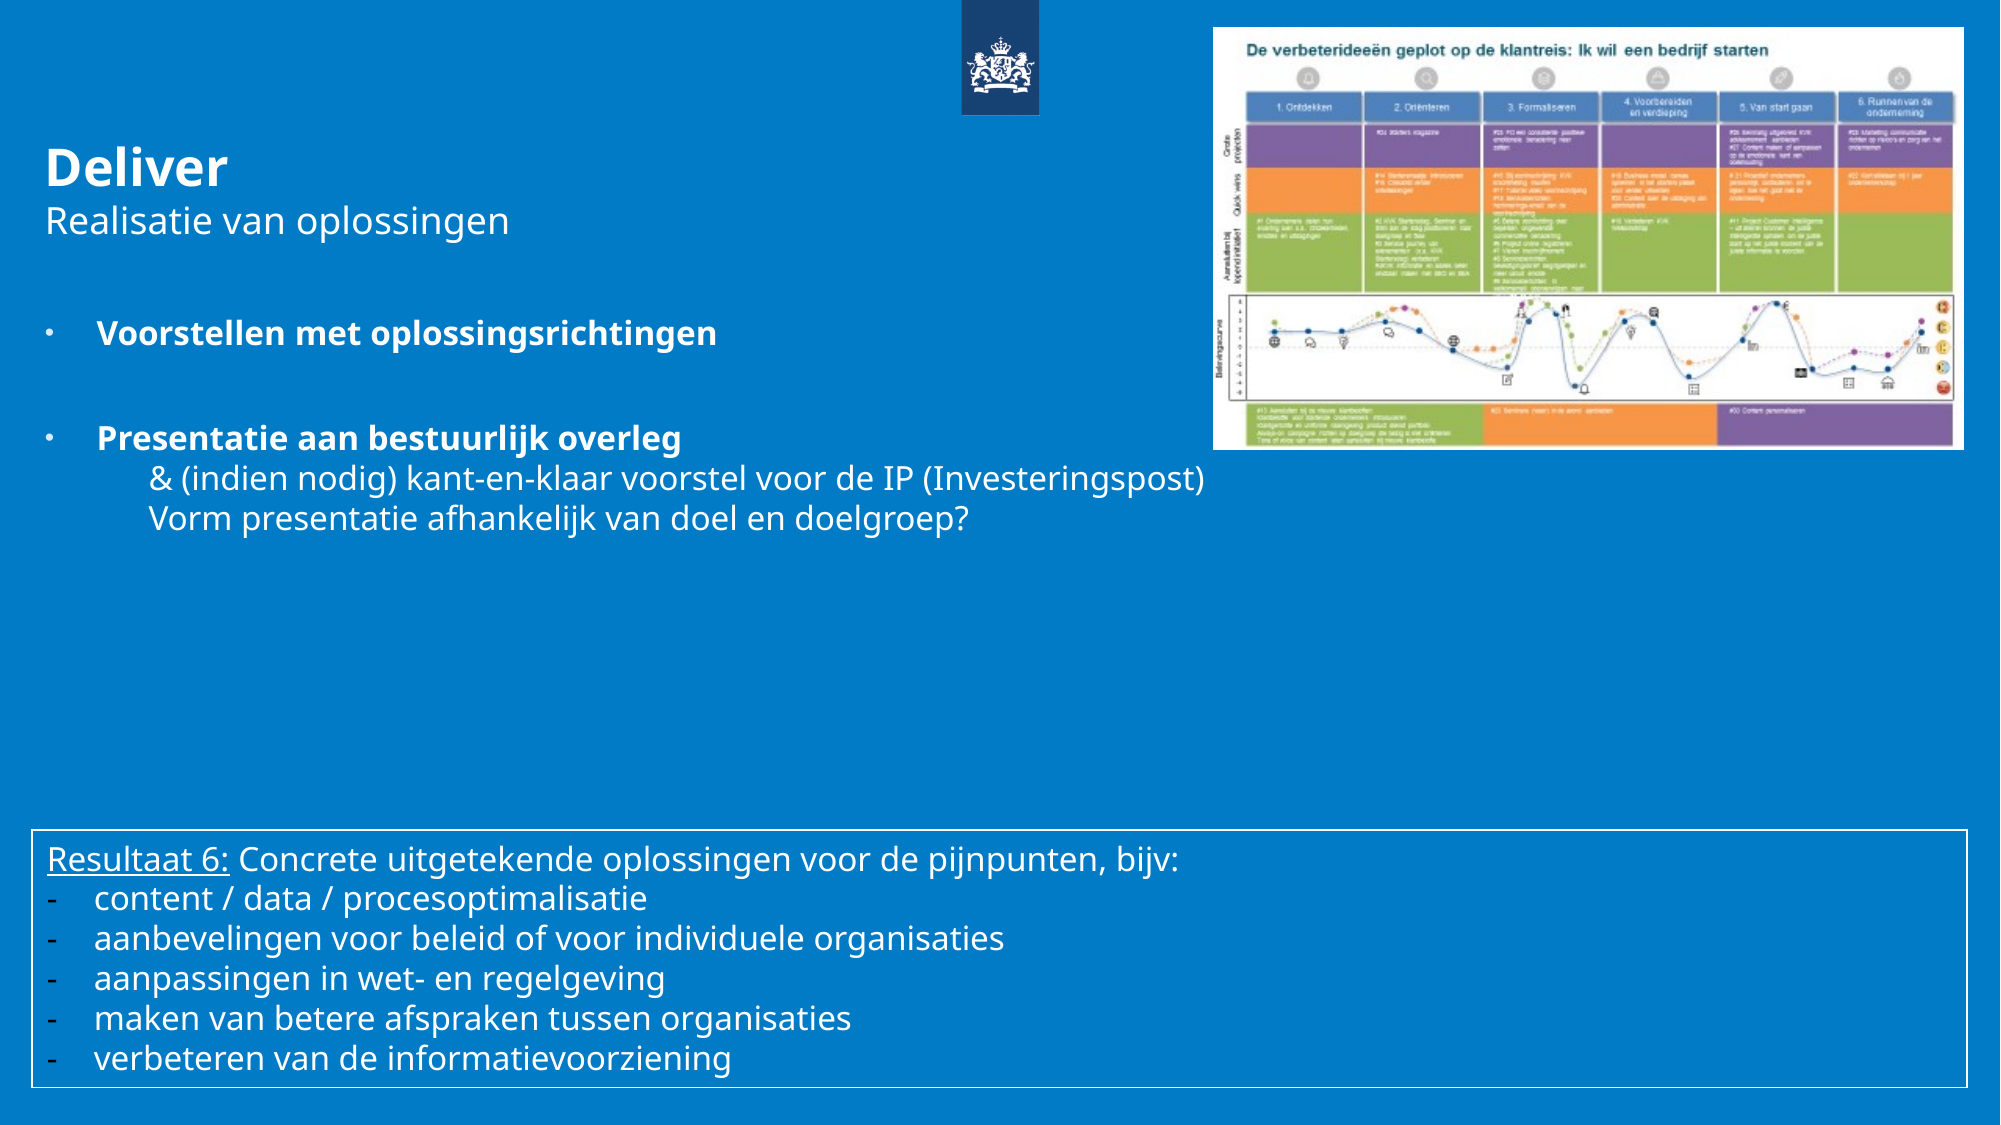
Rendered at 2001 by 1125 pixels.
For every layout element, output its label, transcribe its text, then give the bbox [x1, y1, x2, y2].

text_box Deliver Realisatie van oplossingen Voorstellen met oplossingsrichtingen Presentatie aan bestuurlijk overleg & (indien nodig) kant-en-klaar voorstel voor de IP (Investeringspost) Vorm presentatie afhankelijk van doel en doelgroep? [29, 127, 1927, 1052]
picture [1213, 27, 1964, 450]
text_box Resultaat 6: Concrete uitgetekende oplossingen voor de pijnpunten, bijv: content / data / procesoptimalisatie aanbevelingen voor beleid of voor individuele organisaties aanpassingen in wet- en regelgeving maken van betere afspraken tussen organisaties verbeteren van de informatievoorziening [31, 830, 1968, 1088]
